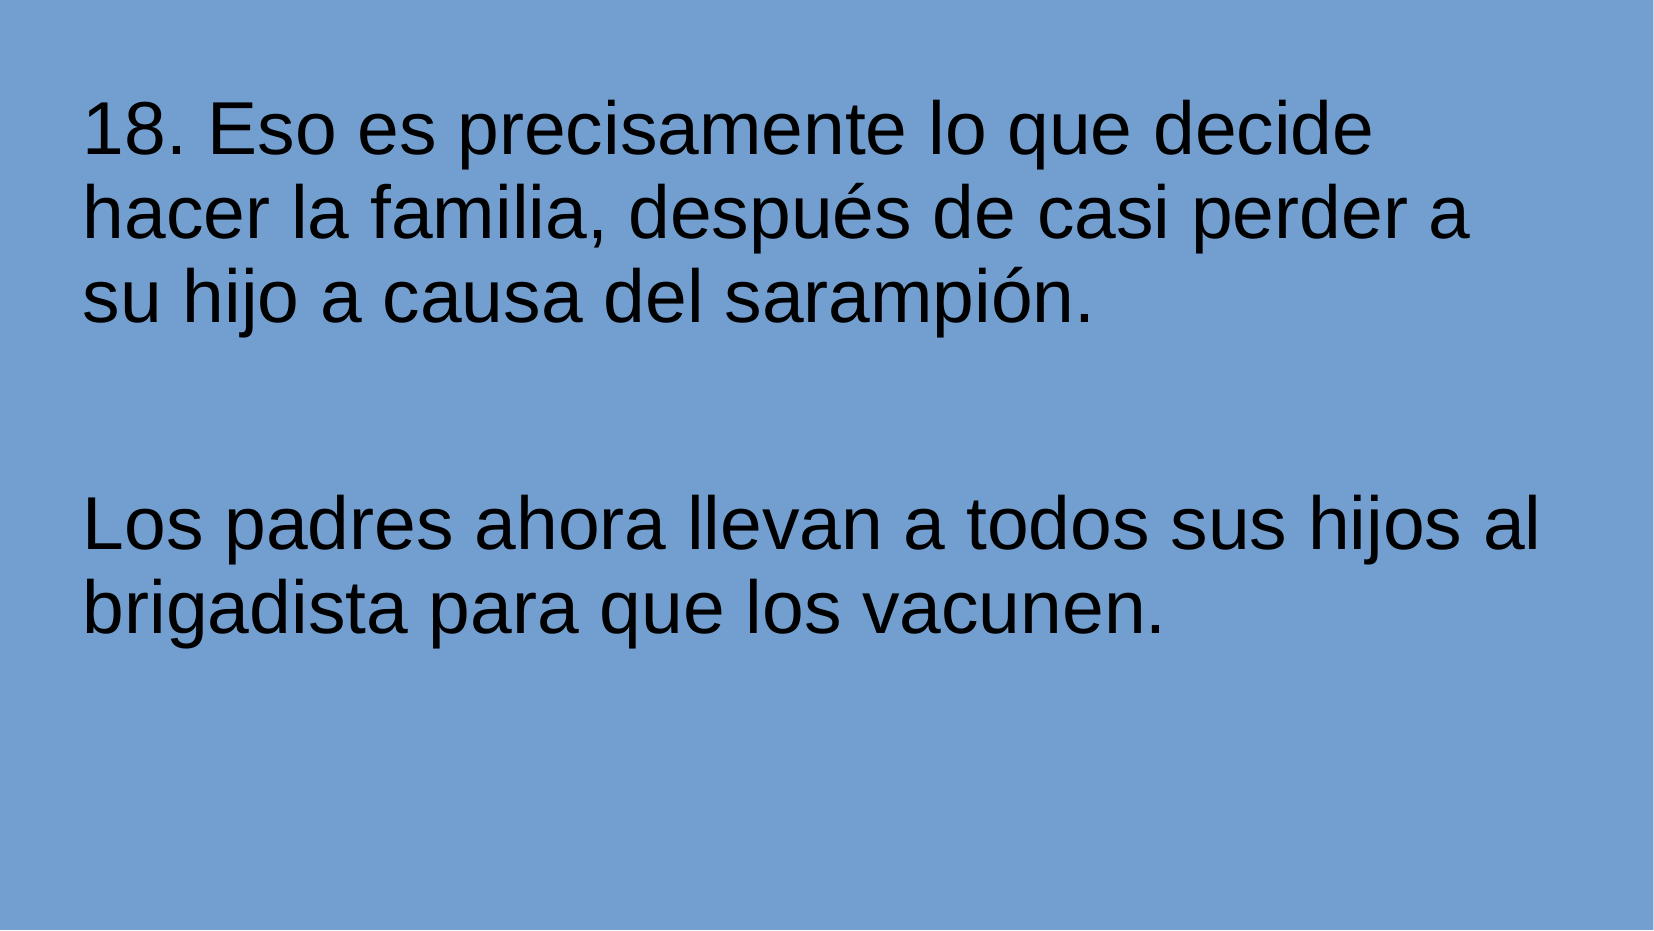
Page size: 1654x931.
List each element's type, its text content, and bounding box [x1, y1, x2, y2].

list 18. Eso es precisamente lo que decide hacer la familia, después de casi perder a su hijo a causa del sarampión. Los padres ahora llevan a todos sus hijos al brigadista para que los vacunen. [82, 86, 1571, 863]
